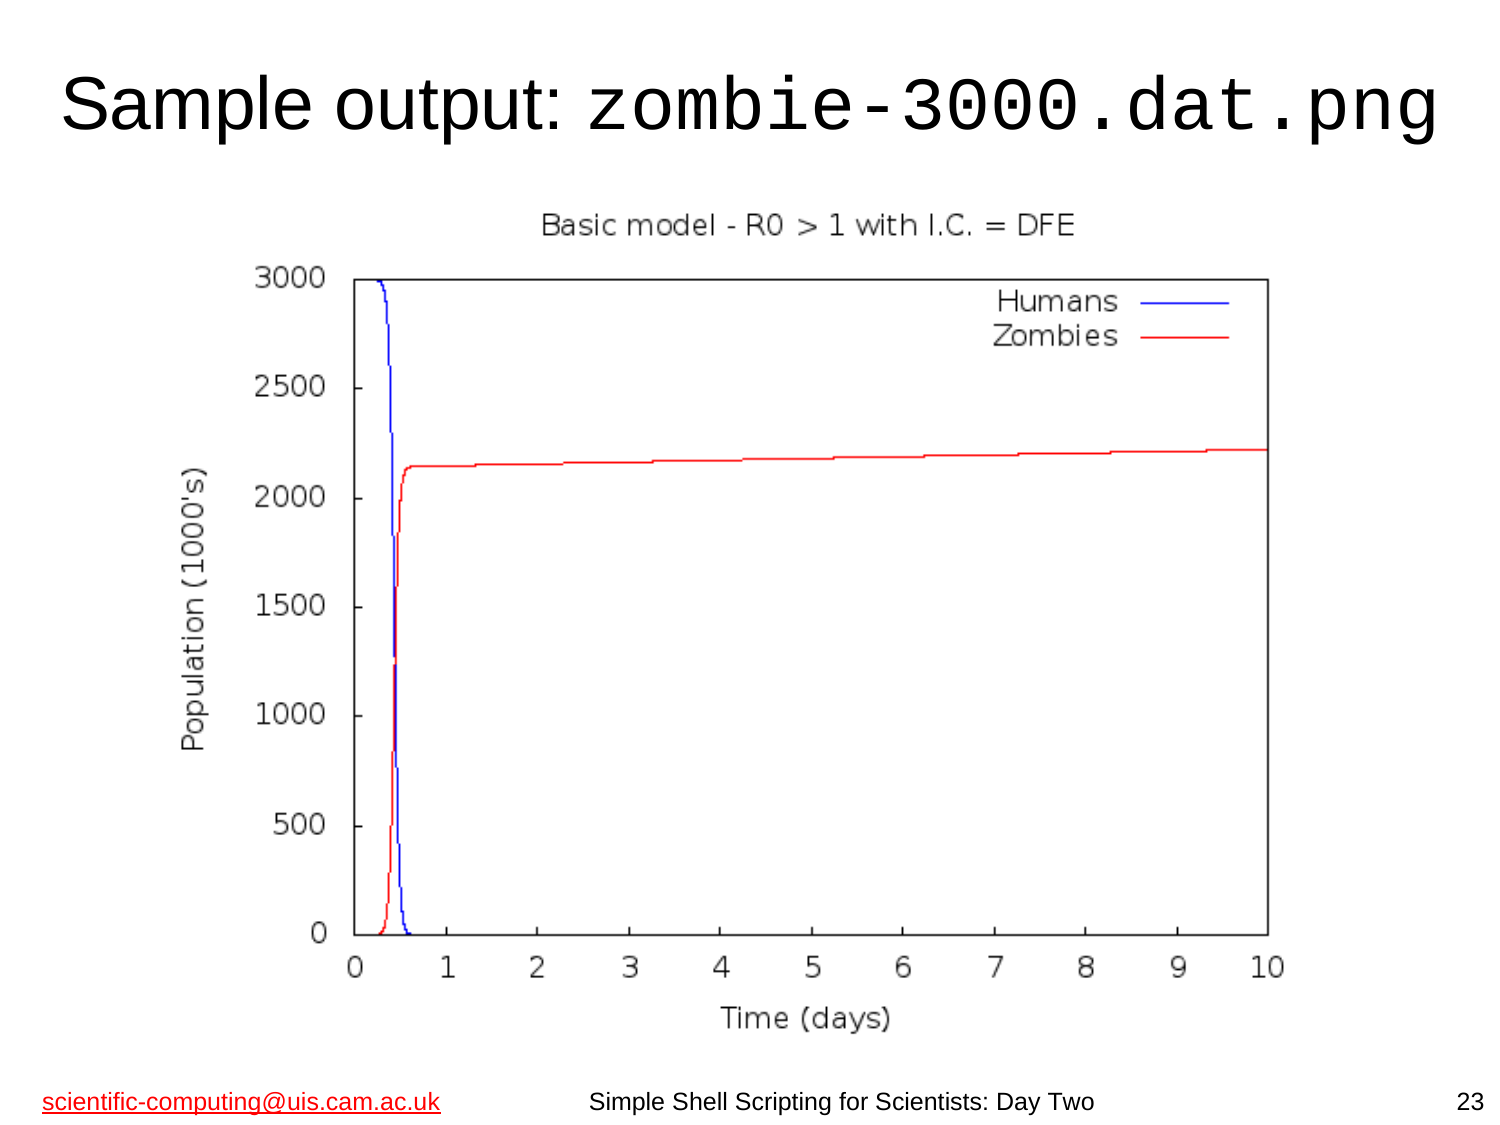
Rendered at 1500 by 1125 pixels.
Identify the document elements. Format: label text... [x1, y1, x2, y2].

title Sample output: zombie-3000.dat.png [15, 49, 1485, 163]
picture [171, 176, 1329, 1045]
